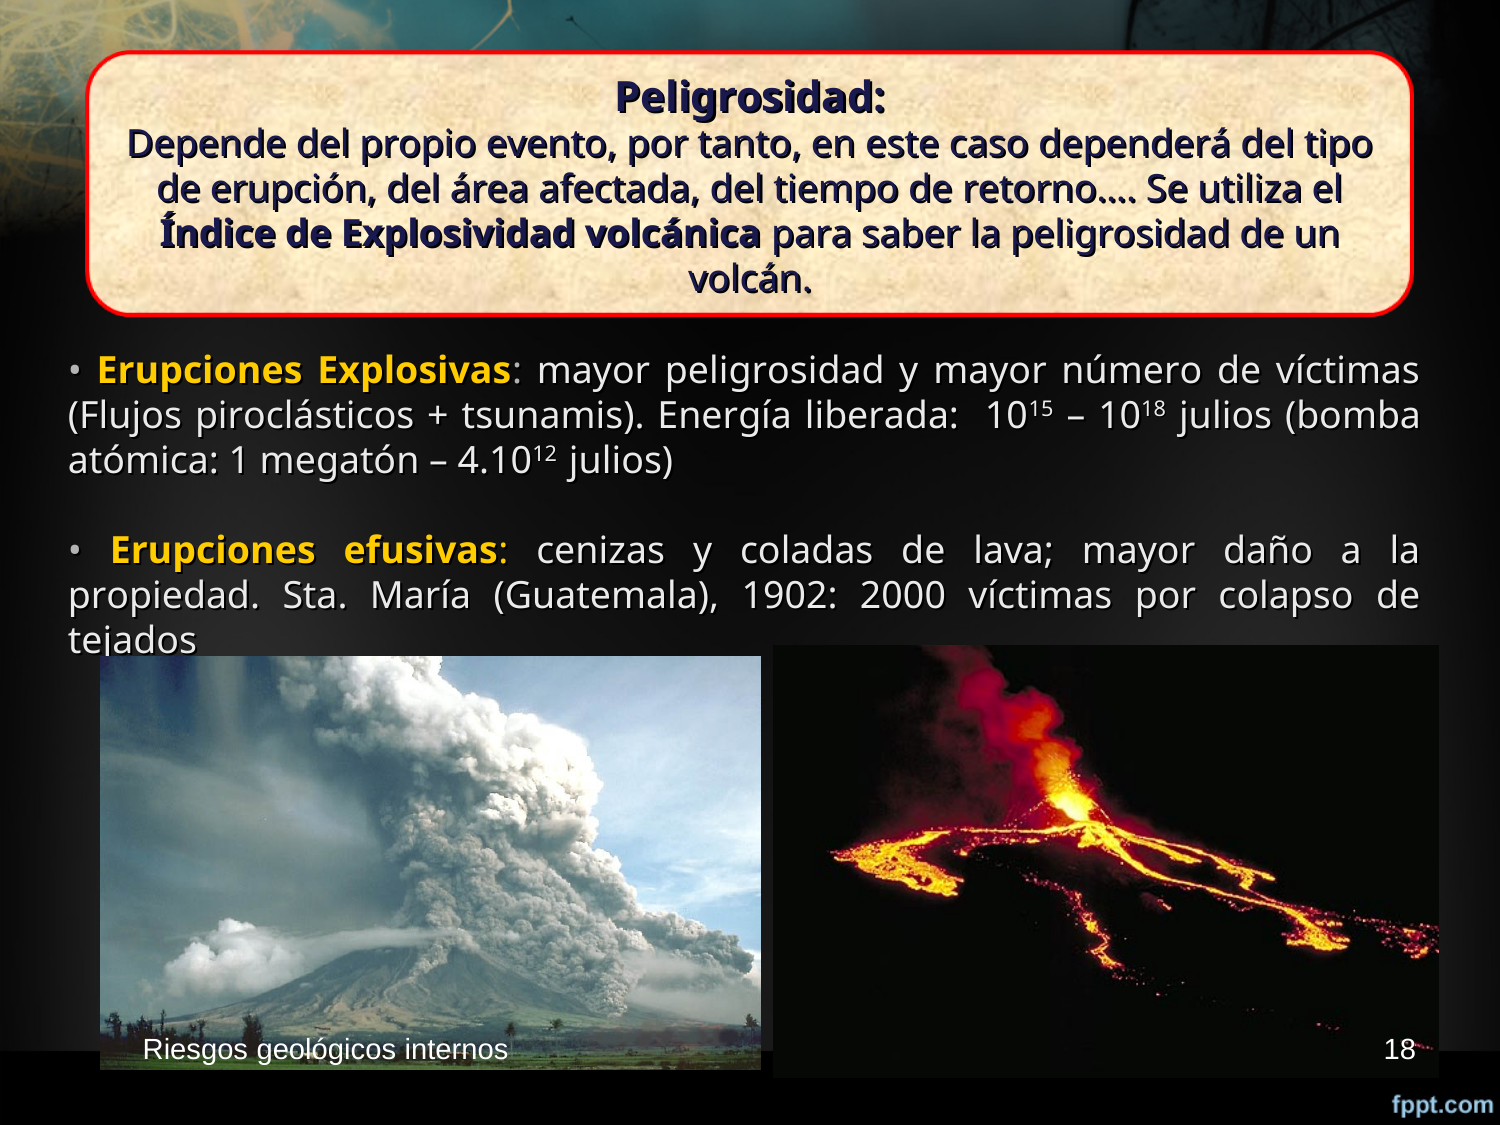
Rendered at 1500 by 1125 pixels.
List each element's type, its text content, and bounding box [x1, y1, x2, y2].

text_box • Erupciones Explosivas: mayor peligrosidad y mayor número de víctimas (Flujos piroclásticos + tsunamis). Energía liberada: 1015 – 1018 julios (bomba atómica: 1 megatón – 4.1012 julios) • Erupciones efusivas: cenizas y coladas de lava; mayor daño a la propiedad. Sta. María (Guatemala), 1902: 2000 víctimas por colapso de tejados [53, 337, 1436, 669]
text_box <número> [1080, 1023, 1431, 1102]
picture [0, 0, 1500, 1125]
text_box Riesgos geológicos internos [88, 1023, 564, 1102]
text_box Peligrosidad: Depende del propio evento, por tanto, en este caso dependerá del tipo de erupción, del área afectada, del tiempo de retorno…. Se utiliza el Índice de Explosividad volcánica para saber la peligrosidad de un volcán. [101, 67, 1399, 302]
